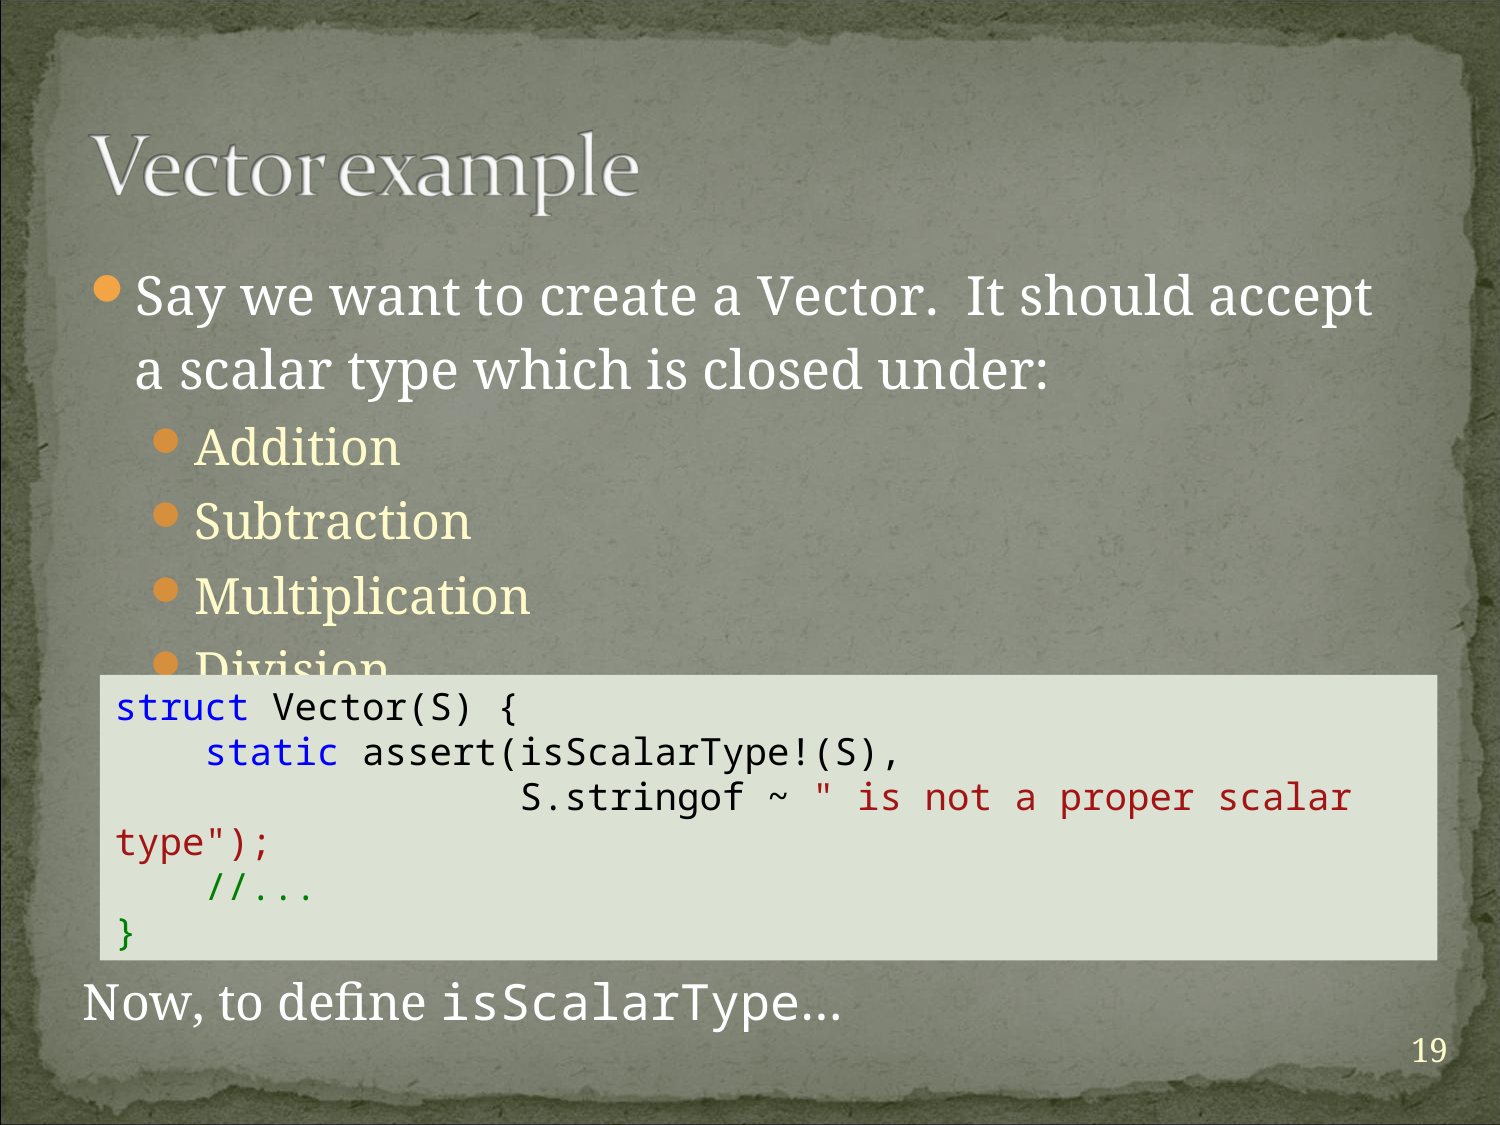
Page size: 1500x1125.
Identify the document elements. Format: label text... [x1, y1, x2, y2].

text_box Now, to define isScalarType… [67, 962, 859, 1038]
text_box struct Vector(S) { static assert(isScalarType!(S), S.stringof ~ " is not a proper scalar type"); //... } [99, 674, 1438, 961]
picture [0, 0, 1500, 1125]
text_box 32 [1379, 1014, 1480, 1090]
list Say we want to create a Vector. It should accept a scalar type which is closed under: Addition Subtraction Multiplication Division [75, 249, 1426, 1001]
text_box [35, 23, 1427, 227]
